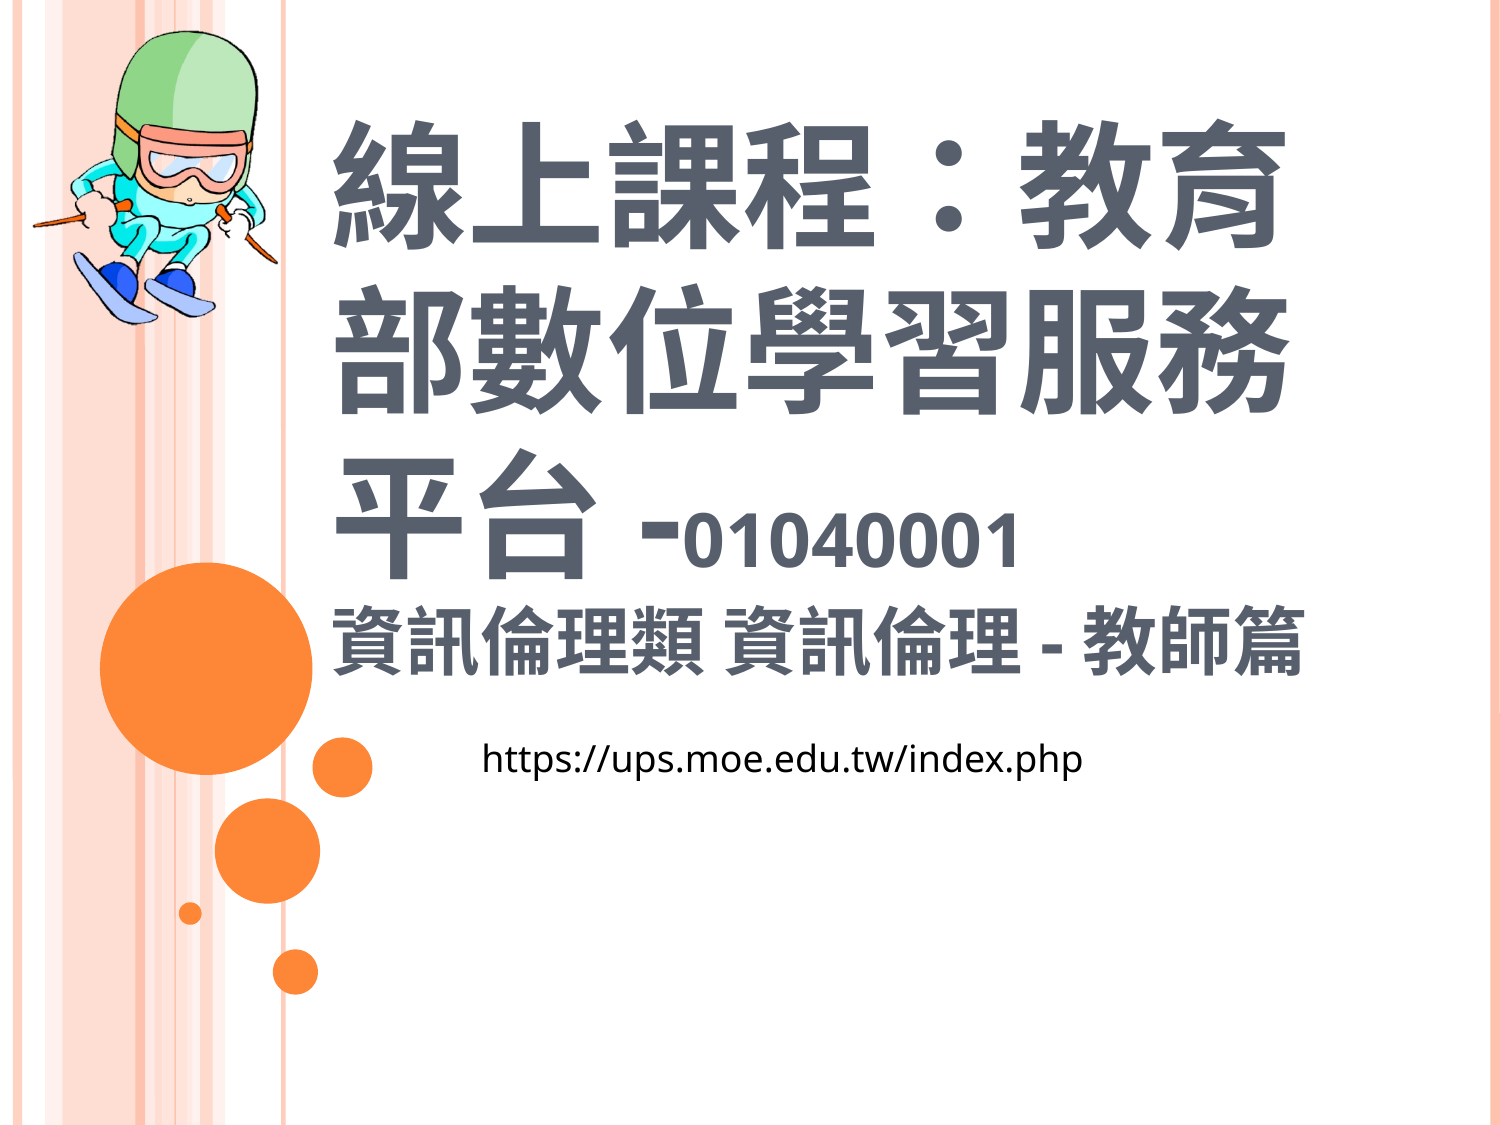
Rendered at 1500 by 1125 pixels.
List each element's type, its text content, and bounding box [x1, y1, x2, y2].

title 線上課程：教育部數位學習服務平台-01040001 資訊倫理類 資訊倫理-教師篇 [315, 90, 1328, 693]
picture [0, 19, 313, 350]
text_box https://ups.moe.edu.tw/index.php [466, 727, 1500, 834]
